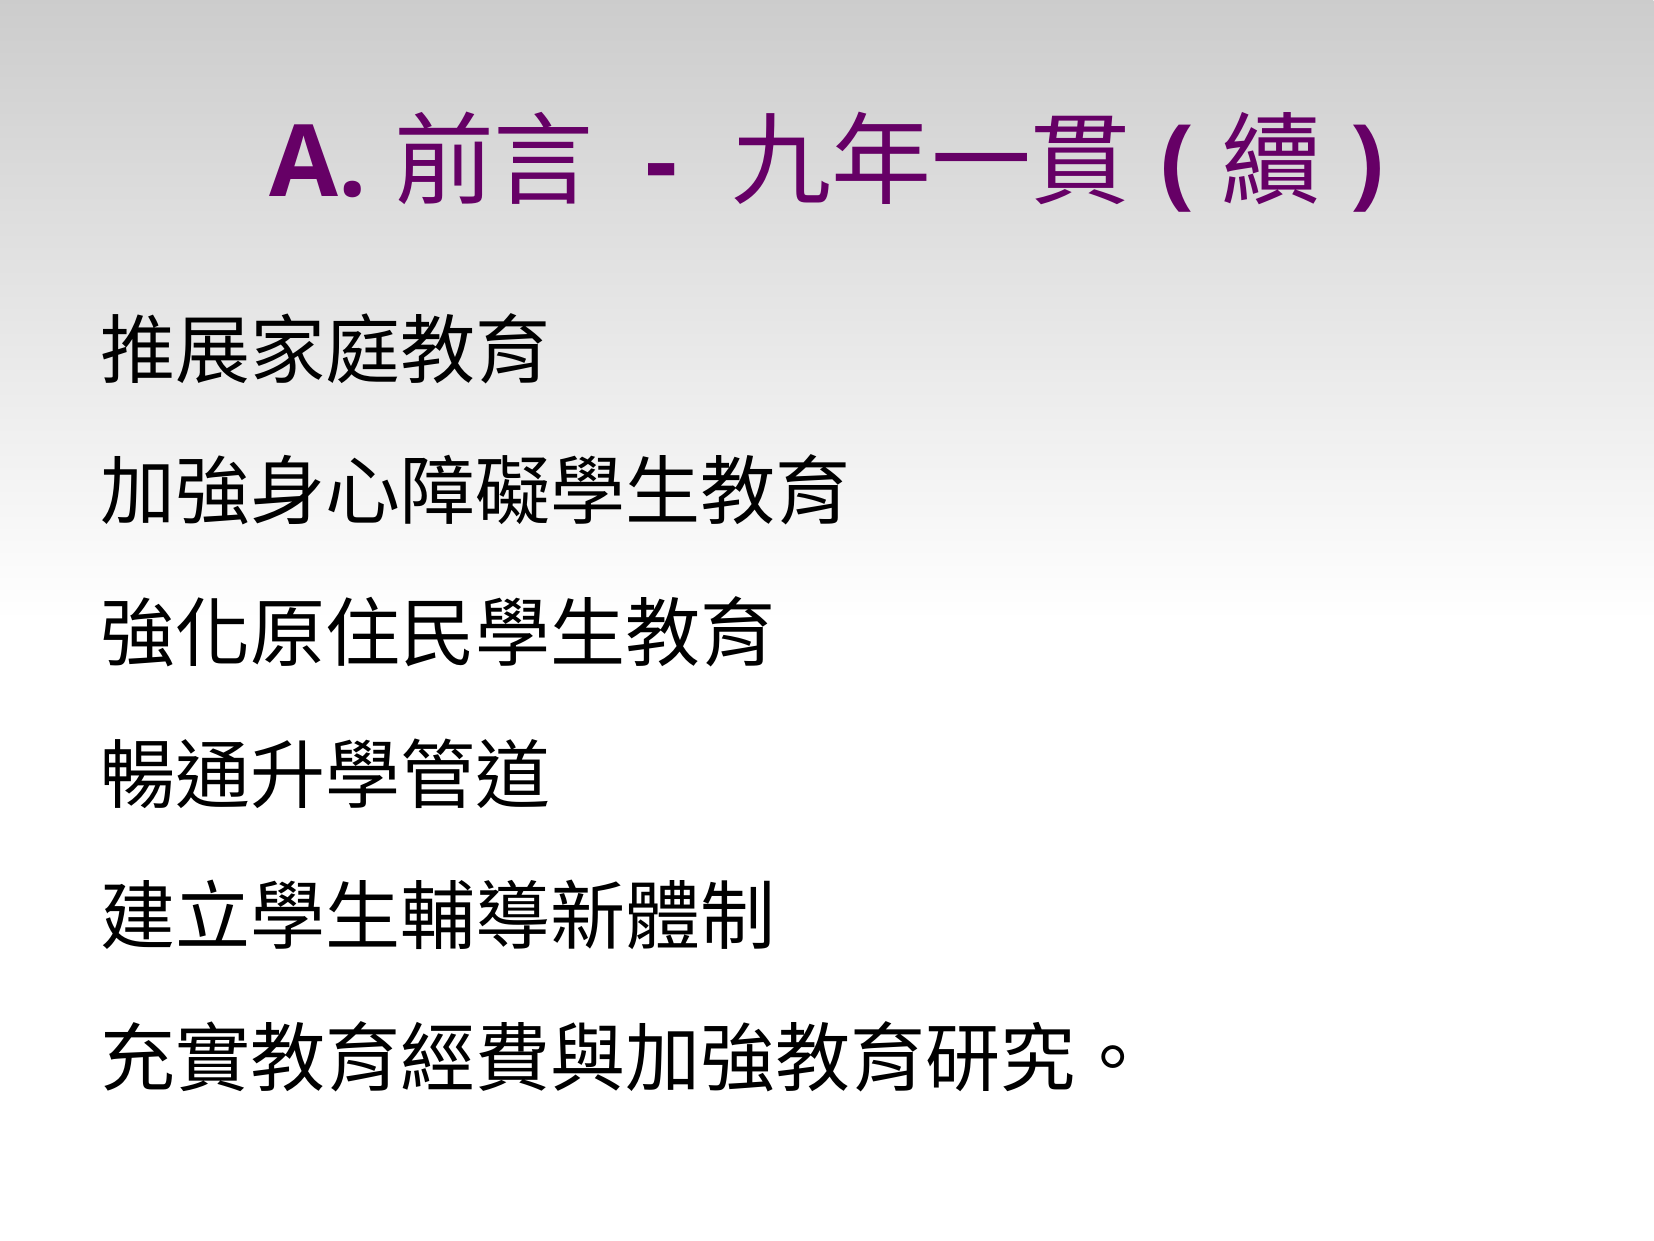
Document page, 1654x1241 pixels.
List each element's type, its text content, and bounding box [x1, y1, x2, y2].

list 推展家庭教育 加強身心障礙學生教育 強化原住民學生教育 暢通升學管道 建立學生輔導新體制 充實教育經費與加強教育研究。 [82, 290, 1571, 1094]
title A.前言 - 九年一貫(續) [82, 56, 1571, 250]
